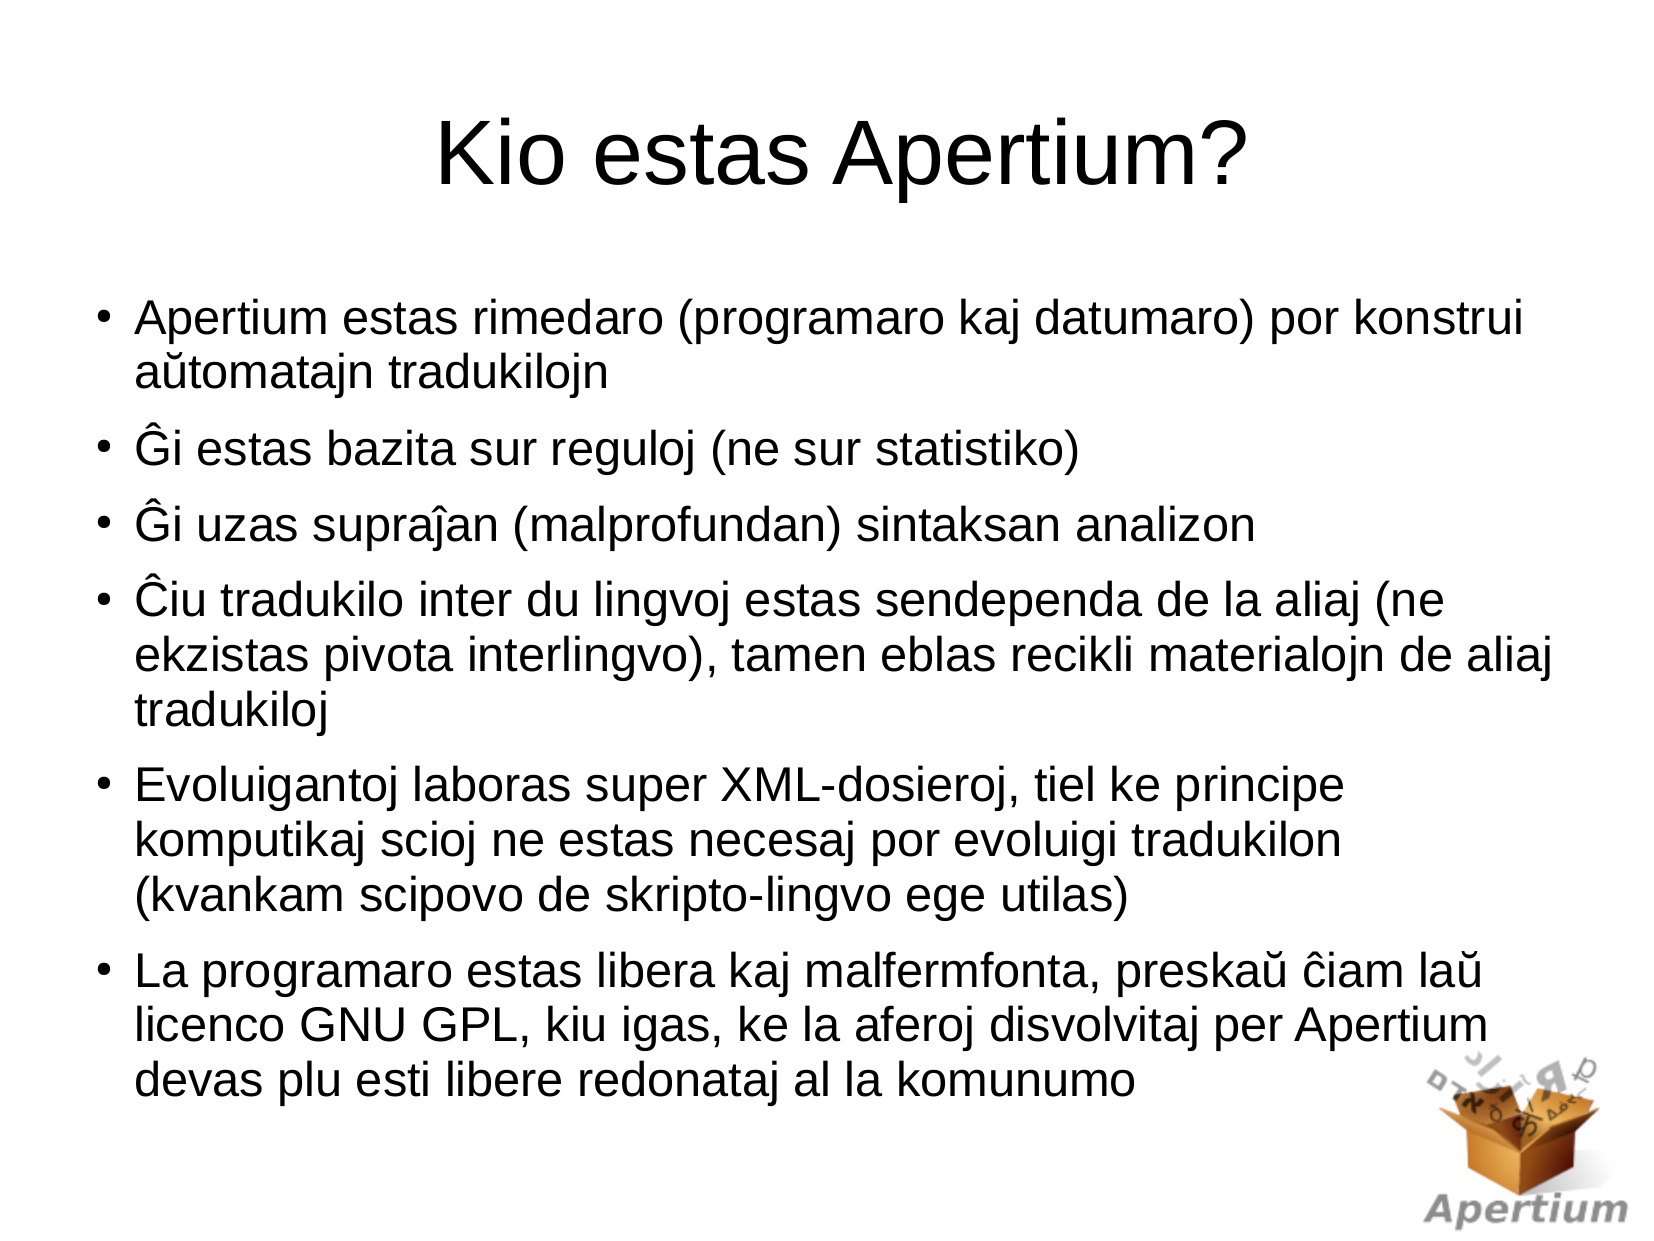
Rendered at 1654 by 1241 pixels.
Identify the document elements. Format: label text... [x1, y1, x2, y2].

picture [1417, 1033, 1633, 1241]
title Kio estas Apertium? [82, 56, 1571, 250]
list Apertium estas rimedaro (programaro kaj datumaro) por konstrui aŭtomatajn tradukilojn Ĝi estas bazita sur reguloj (ne sur statistiko) Ĝi uzas supraĵan (malprofundan) sintaksan analizon Ĉiu tradukilo inter du lingvoj estas sendependa de la aliaj (ne ekzistas pivota interlingvo), tamen eblas recikli materialojn de aliaj tradukiloj Evoluigantoj laboras super XML-dosieroj, tiel ke principe komputikaj scioj ne estas necesaj por evoluigi tradukilon (kvankam scipovo de skripto-lingvo ege utilas) La programaro estas libera kaj malfermfonta, preskaŭ ĉiam laŭ licenco GNU GPL, kiu igas, ke la aferoj disvolvitaj per Apertium devas plu esti libere redonataj al la komunumo [82, 290, 1571, 1109]
